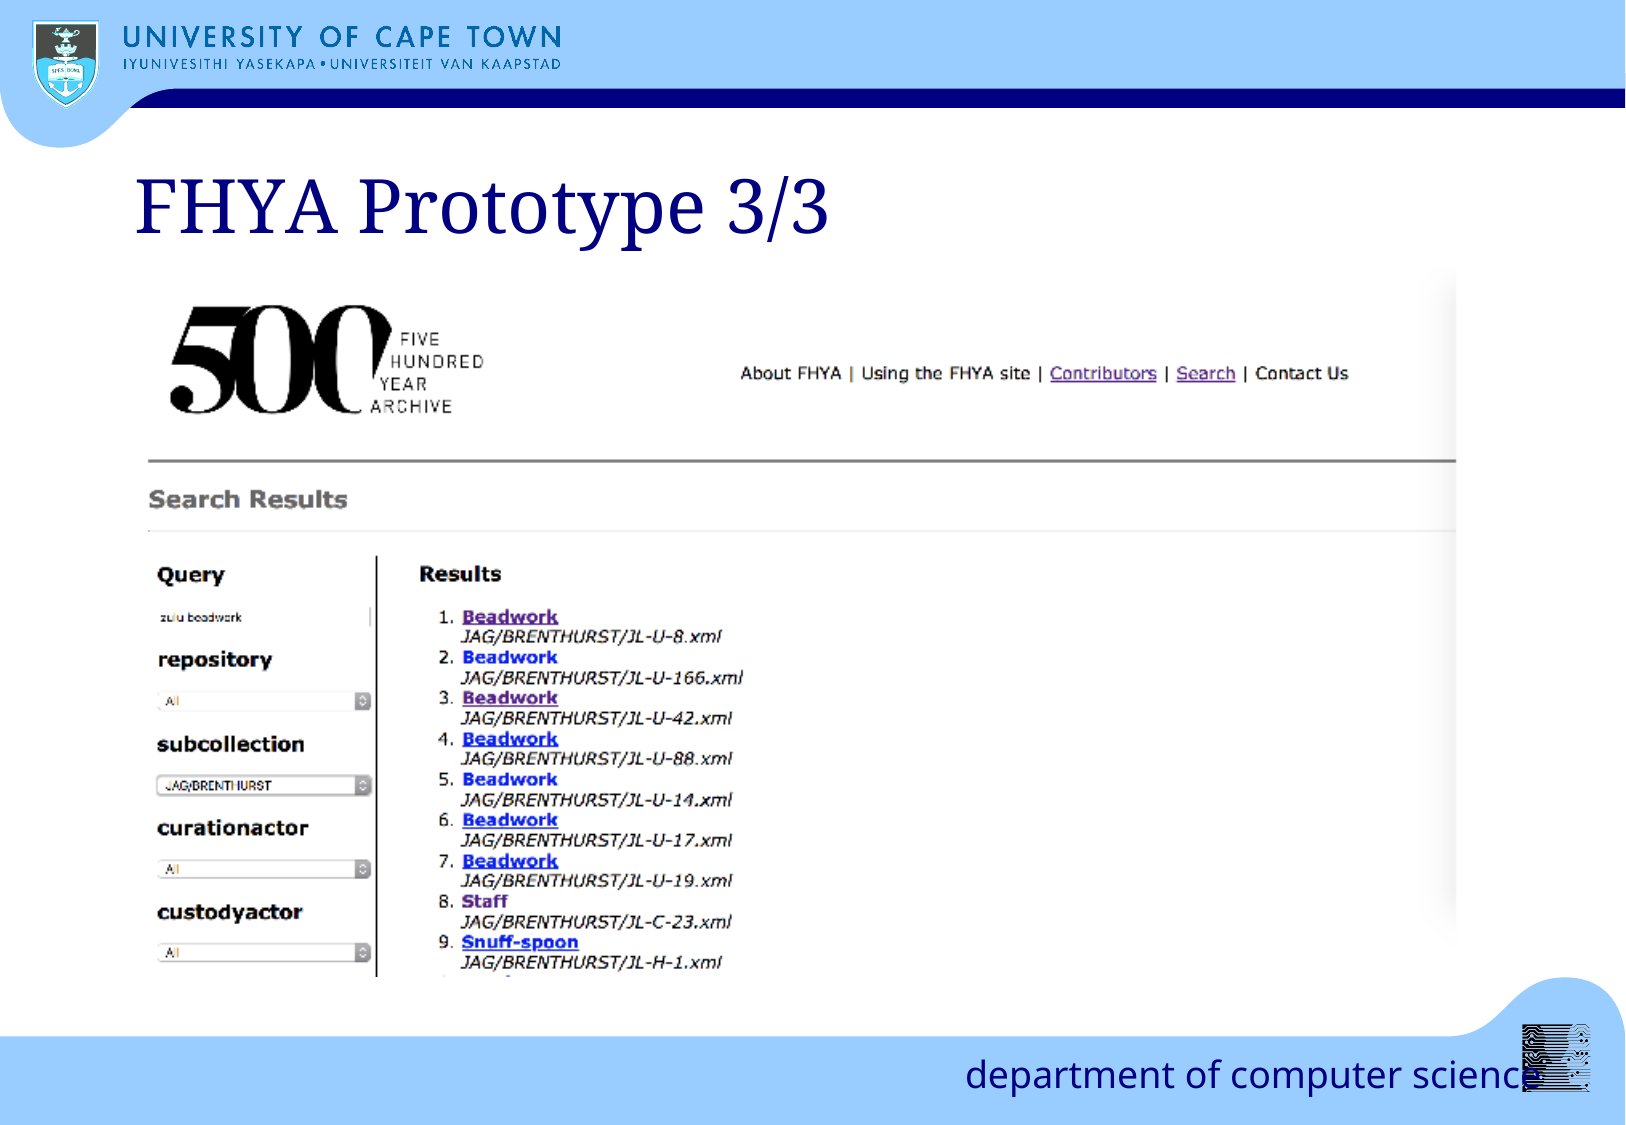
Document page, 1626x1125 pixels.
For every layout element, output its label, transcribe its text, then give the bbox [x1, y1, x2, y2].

title FHYA Prototype 3/3 [134, 140, 1571, 268]
picture [120, 23, 563, 71]
picture [1526, 1070, 1536, 1076]
picture [1522, 1024, 1591, 1092]
picture [142, 267, 1458, 977]
